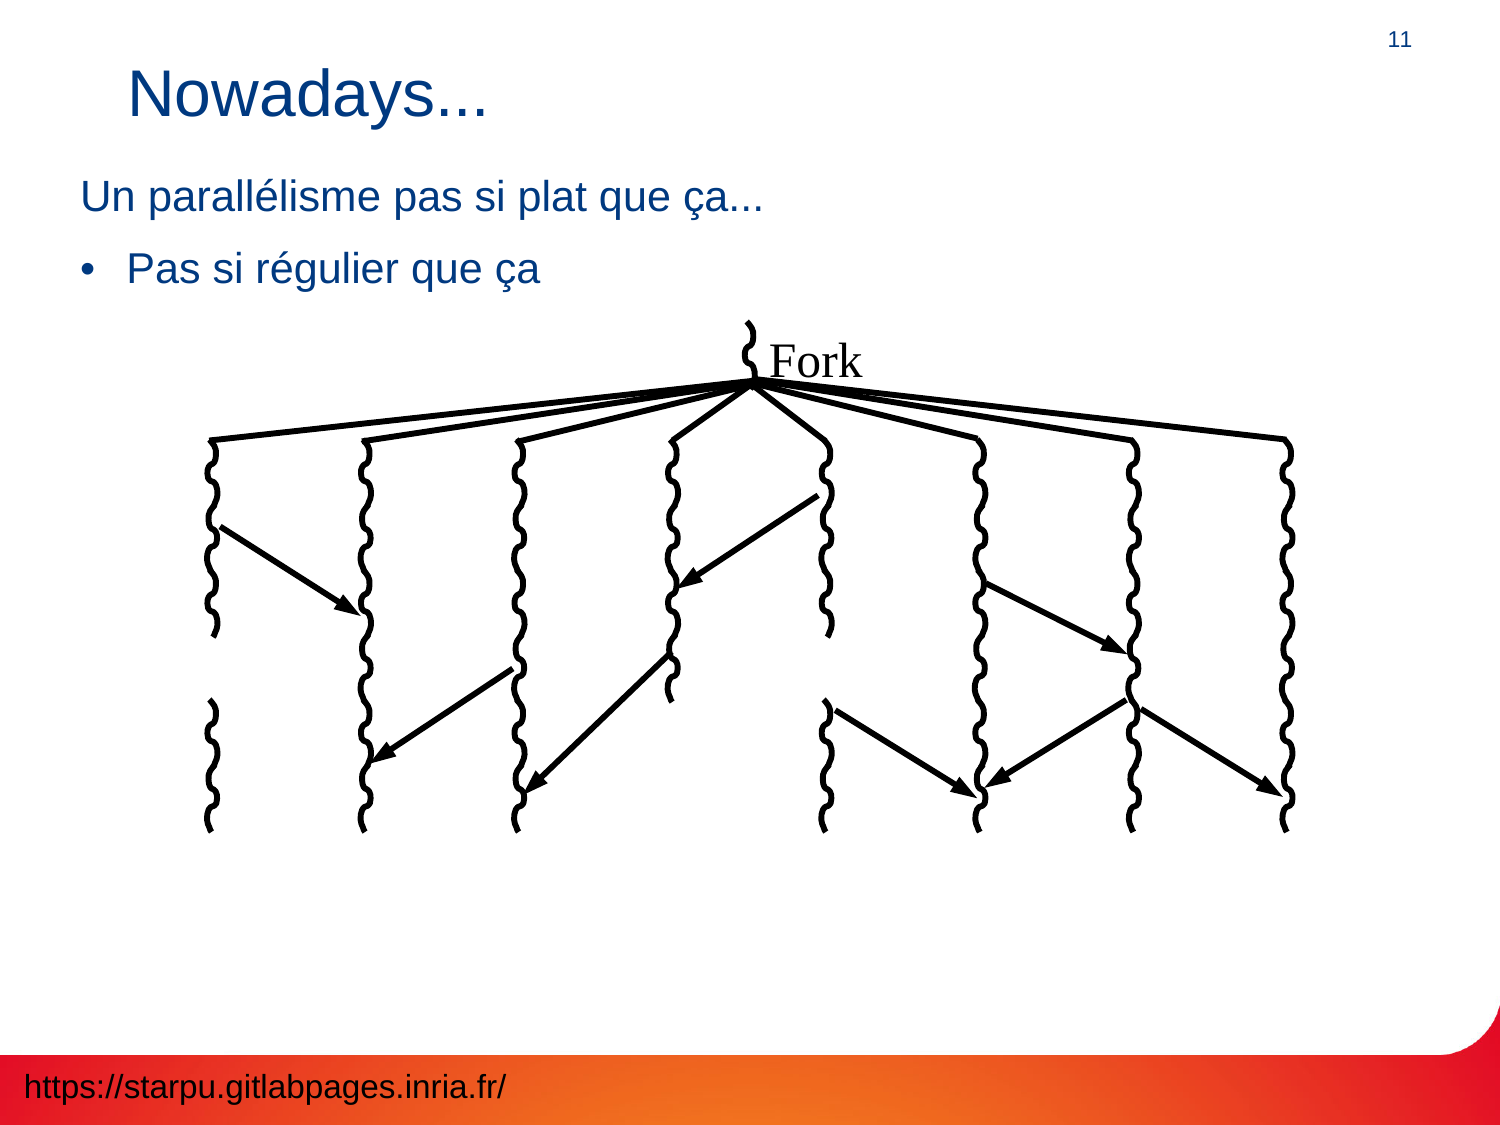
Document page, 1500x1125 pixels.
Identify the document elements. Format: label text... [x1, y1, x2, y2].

picture [0, 947, 1500, 1125]
text_box Fork [751, 317, 881, 390]
text_box Fork [751, 384, 881, 477]
list Un parallélisme pas si plat que ça... Pas si régulier que ça [65, 164, 1428, 946]
title Nowadays... [112, 0, 1474, 188]
